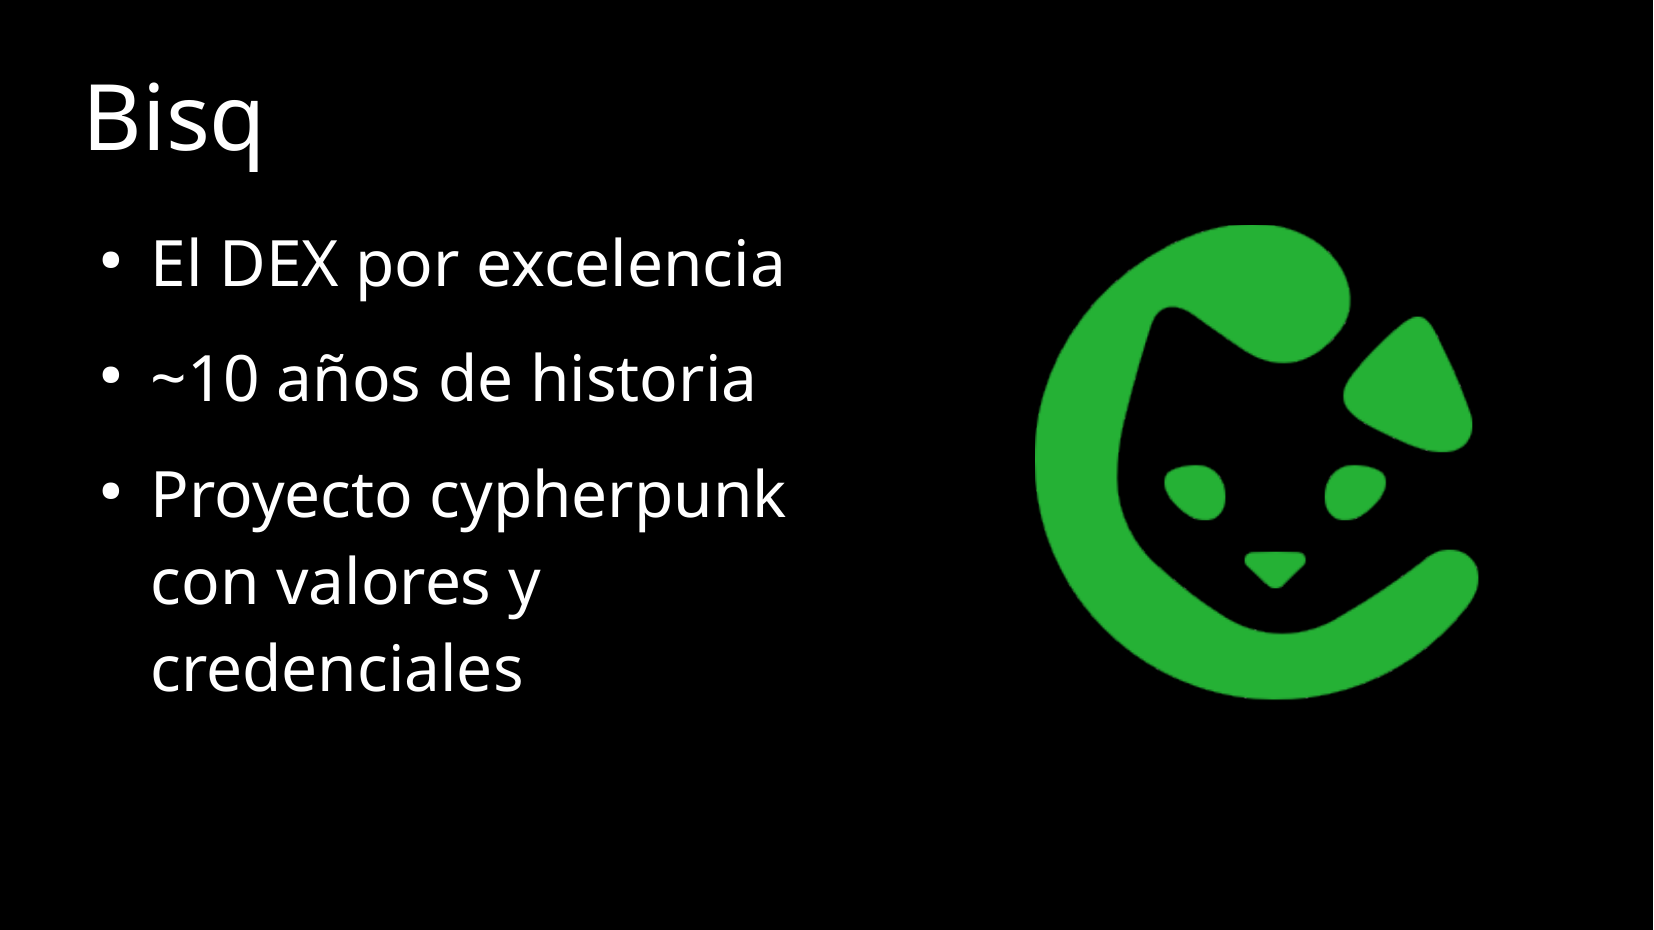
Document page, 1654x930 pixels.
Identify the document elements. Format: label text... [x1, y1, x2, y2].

list El DEX por excelencia ~10 años de historia Proyecto cypherpunk con valores y credenciales [82, 217, 809, 757]
title Bisq [82, 37, 1571, 193]
picture [1035, 225, 1496, 750]
